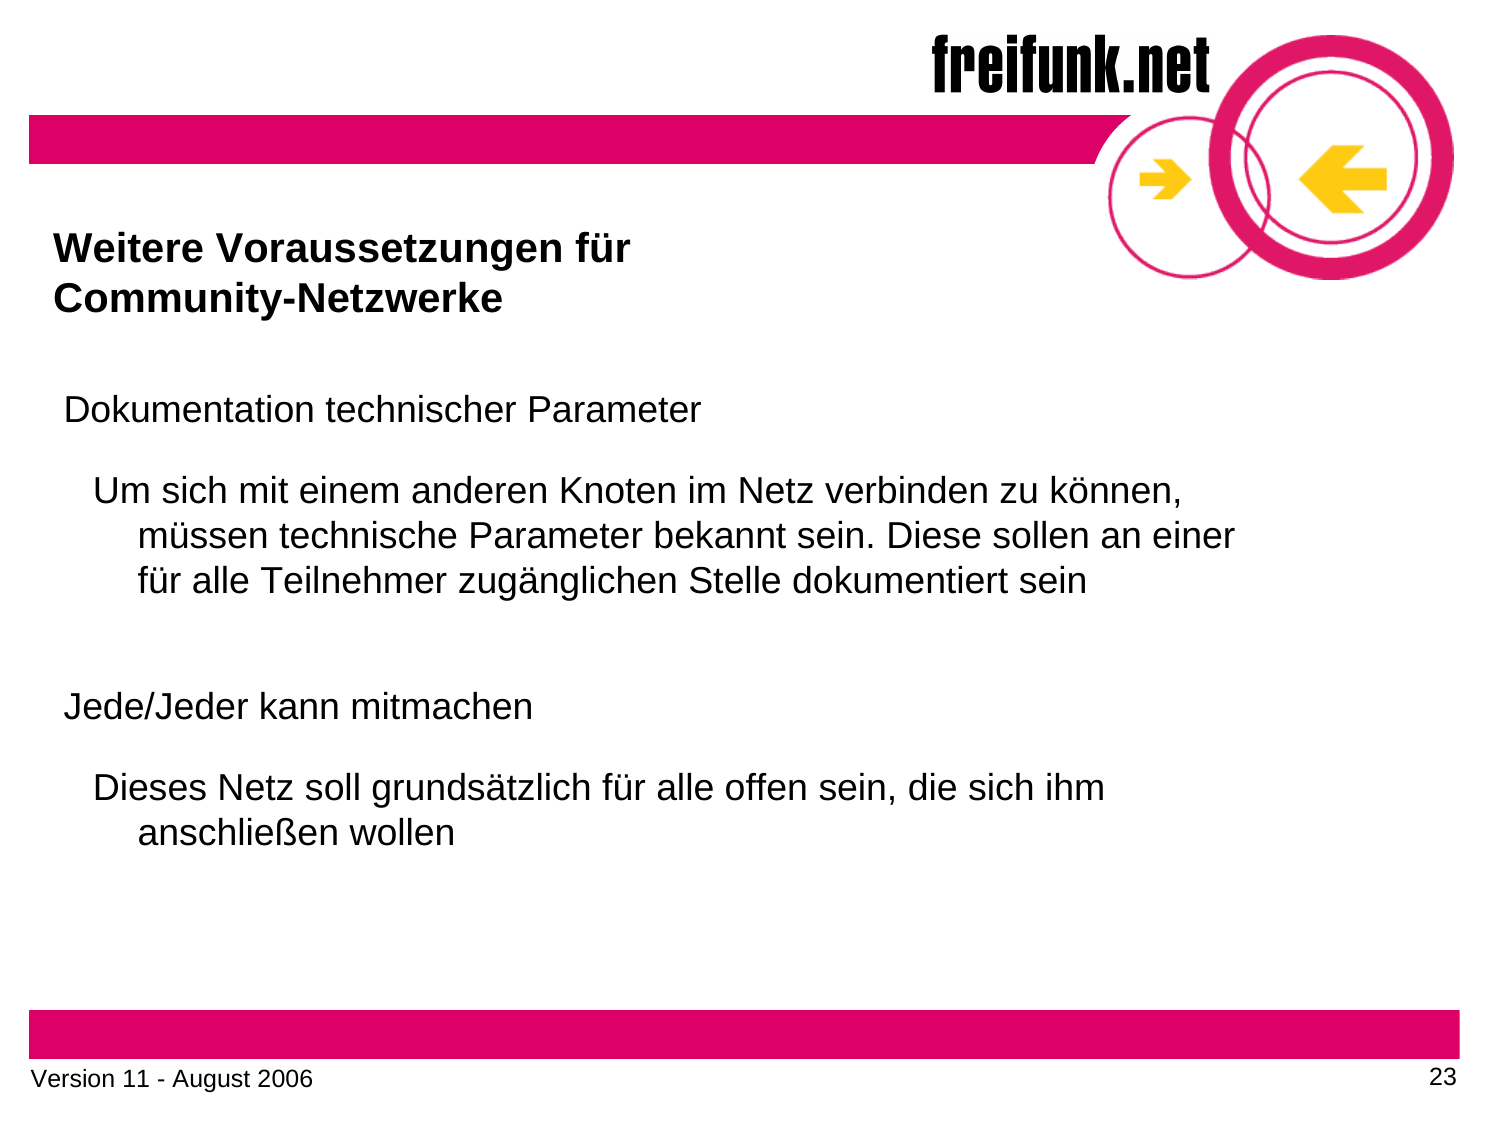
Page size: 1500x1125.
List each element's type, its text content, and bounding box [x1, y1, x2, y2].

text_box Weitere Voraussetzungen für Community-Netzwerke [53, 221, 1046, 342]
picture [932, 34, 1454, 280]
text_box Dokumentation technischer Parameter Um sich mit einem anderen Knoten im Netz verbinden zu können, müssen technische Parameter bekannt sein. Diese sollen an einer für alle Teilnehmer zugänglichen Stelle dokumentiert sein Jede/Jeder kann mitmachen Dieses Netz soll grundsätzlich für alle offen sein, die sich ihm anschließen wollen [63, 385, 1293, 1023]
